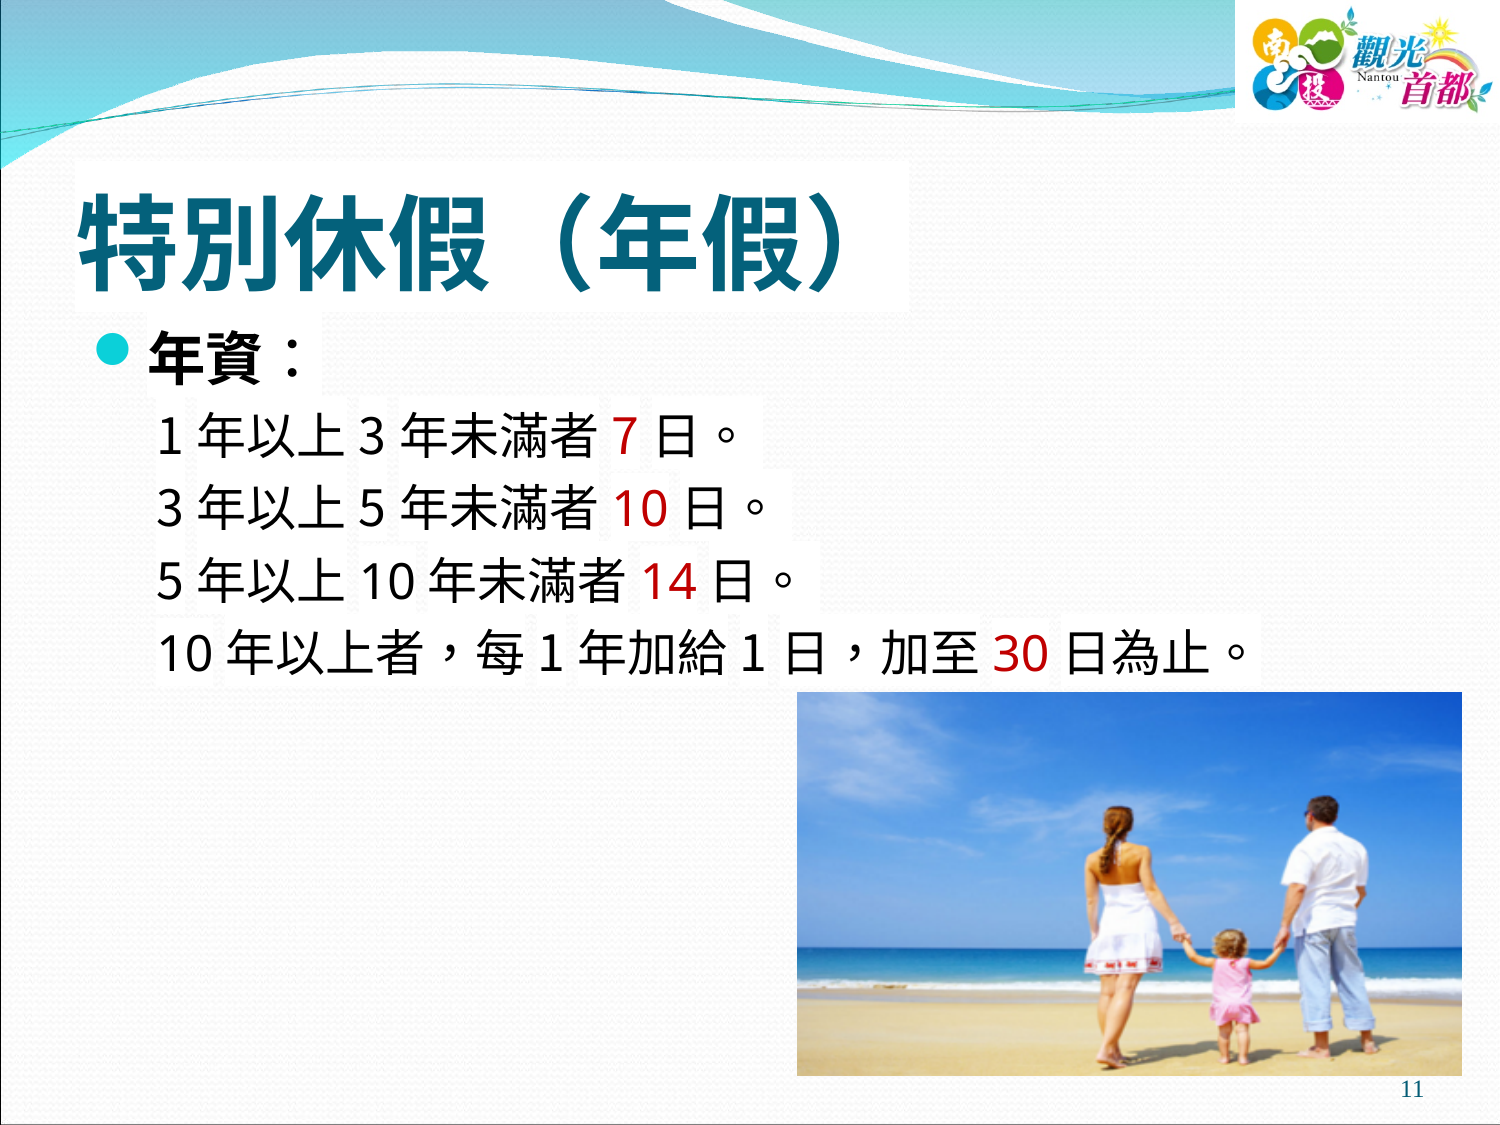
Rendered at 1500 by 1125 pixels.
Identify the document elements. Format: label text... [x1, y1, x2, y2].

picture [0, 0, 1500, 1125]
title 特別休假（年假） [75, 115, 1426, 304]
text_box <編號> [1299, 1076, 1426, 1103]
list 年資： 1年以上3年未滿者7日。 3年以上5年未滿者10日。 5年以上10年未滿者14日。 10年以上者，每1年加給1日，加至30日為止。 [76, 314, 1427, 693]
